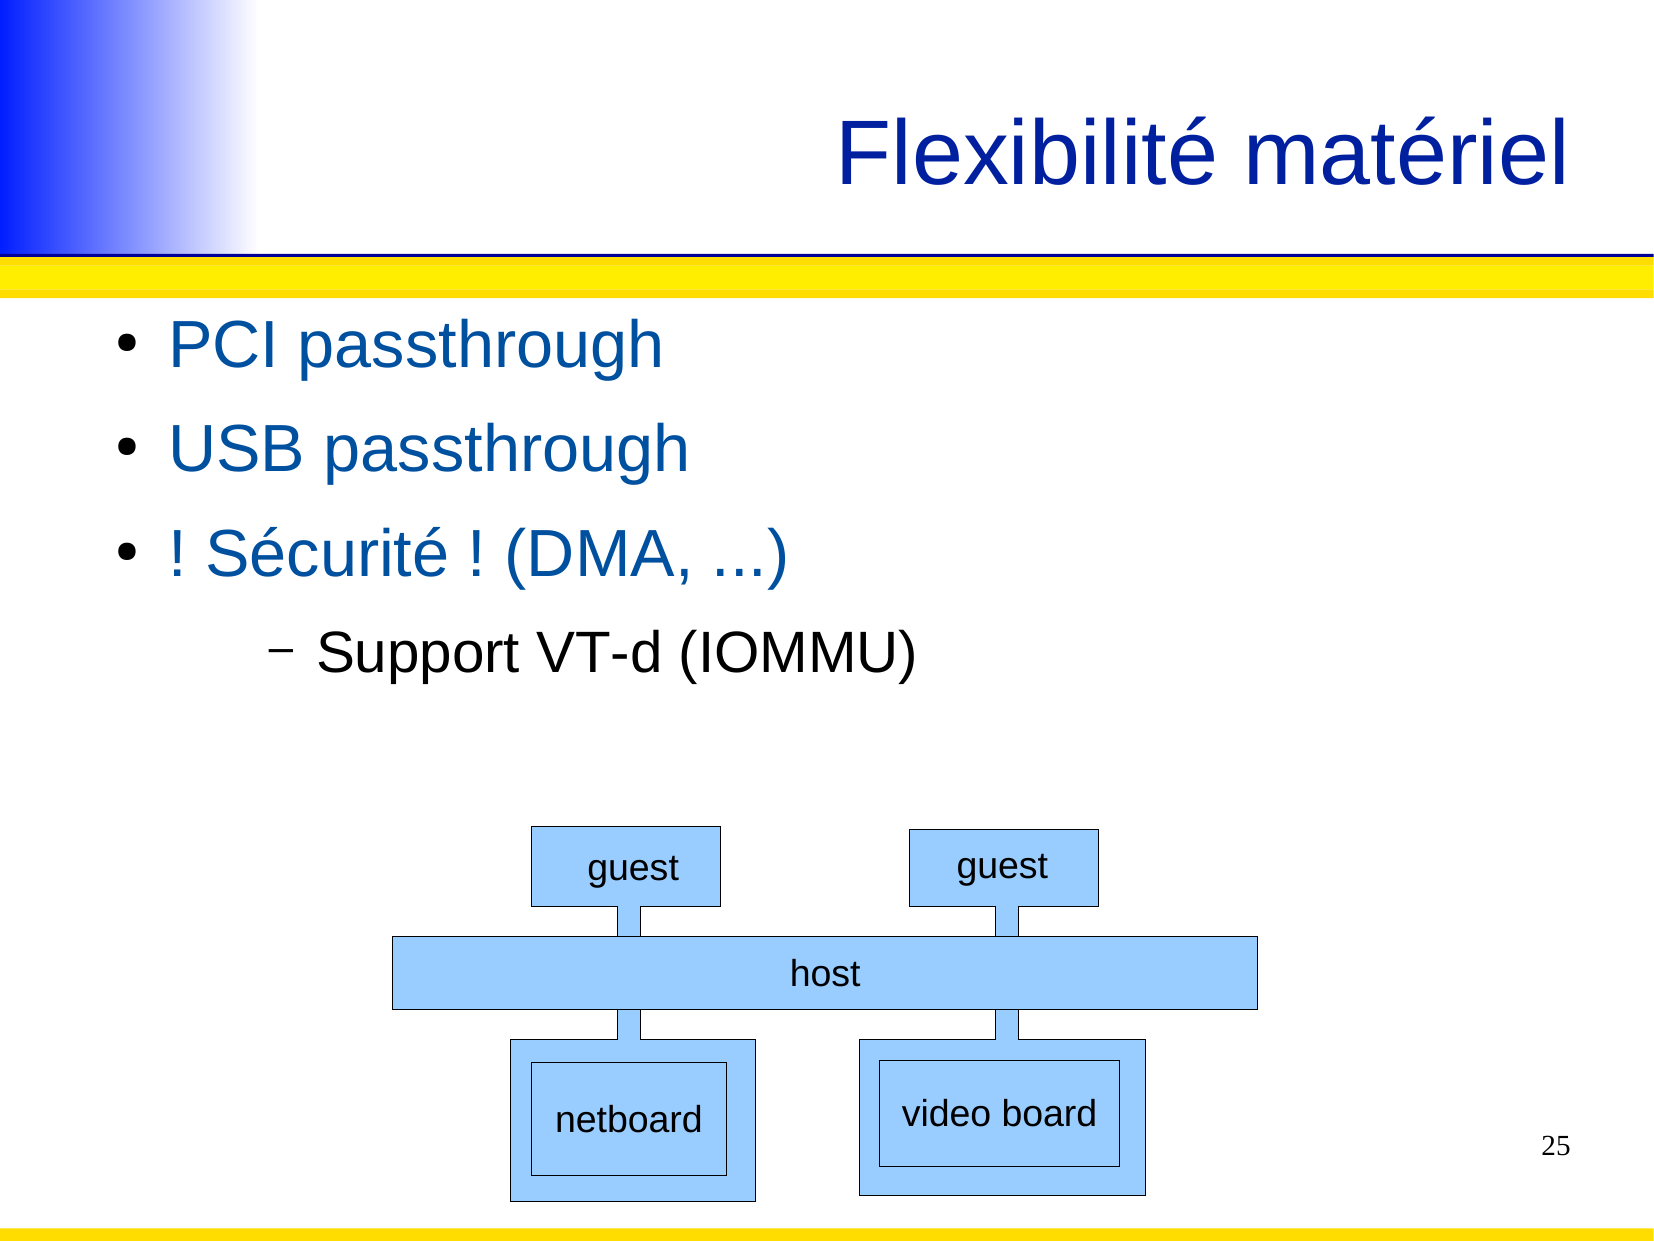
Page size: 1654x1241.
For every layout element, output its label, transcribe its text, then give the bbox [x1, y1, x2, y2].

text_box host [392, 936, 1258, 1010]
text_box guest [510, 1126, 756, 1202]
text_box video board [879, 1060, 1120, 1167]
title Flexibilité matériel [372, 49, 1571, 257]
list PCI passthrough USB passthrough ! Sécurité ! (DMA, ...) Support VT-d (IOMMU) [79, 307, 1568, 1126]
text_box guest [859, 1126, 1146, 1196]
text_box netboard [531, 1062, 727, 1176]
